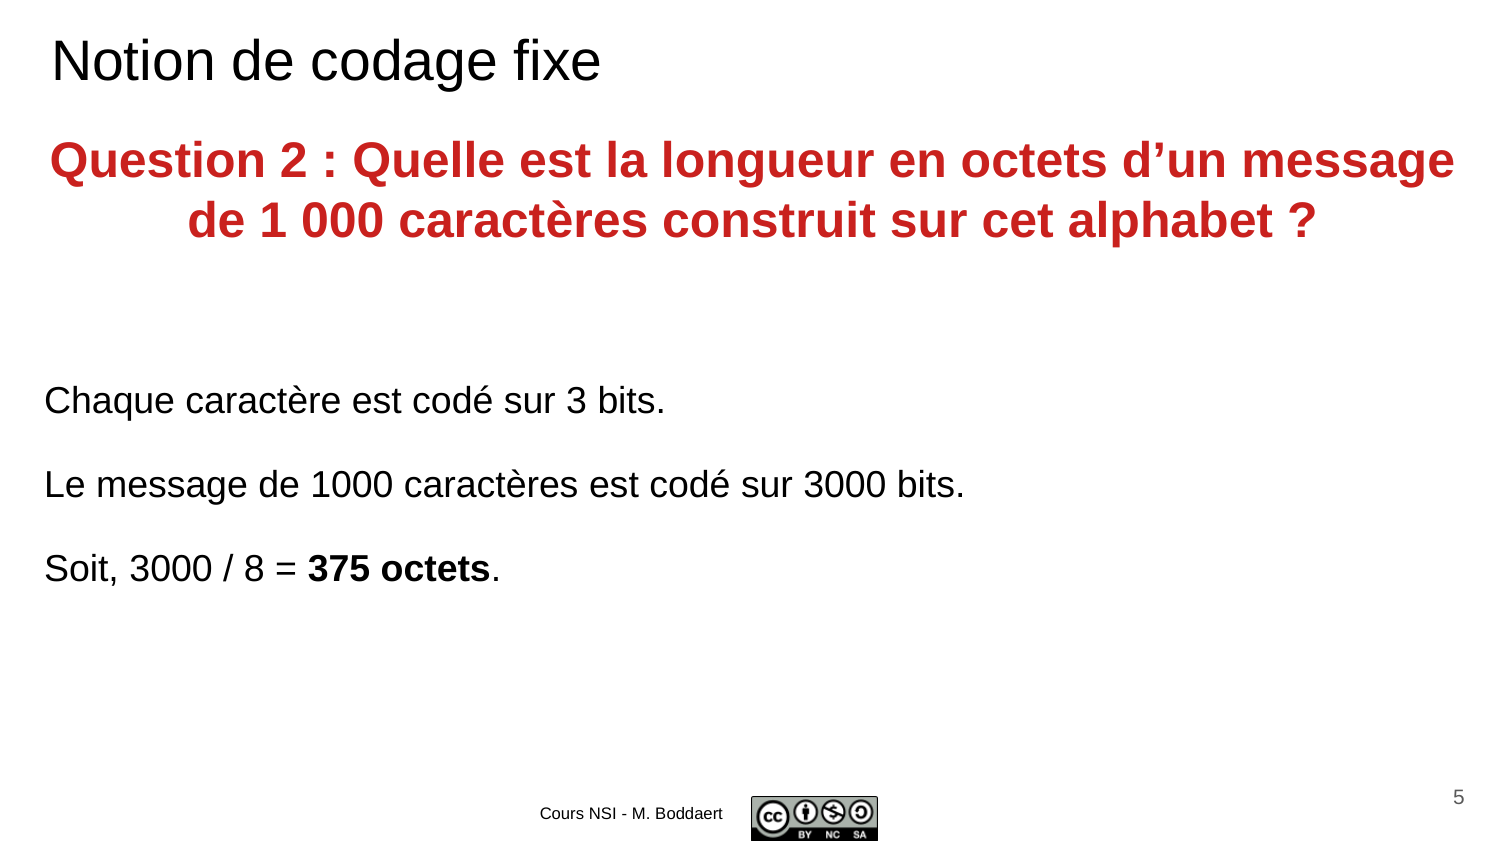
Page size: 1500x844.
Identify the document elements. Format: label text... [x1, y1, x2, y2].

slide_number <numéro> [1389, 764, 1480, 830]
picture [751, 796, 878, 841]
text_box Question 2 : Quelle est la longueur en octets d’un message de 1 000 caractères construit sur cet alphabet ? [29, 120, 1477, 502]
title Notion de codage fixe [51, 13, 1449, 108]
text_box Chaque caractère est codé sur 3 bits. Le message de 1000 caractères est codé sur 3000 bits. Soit, 3000 / 8 = 375 octets. [29, 502, 1477, 605]
